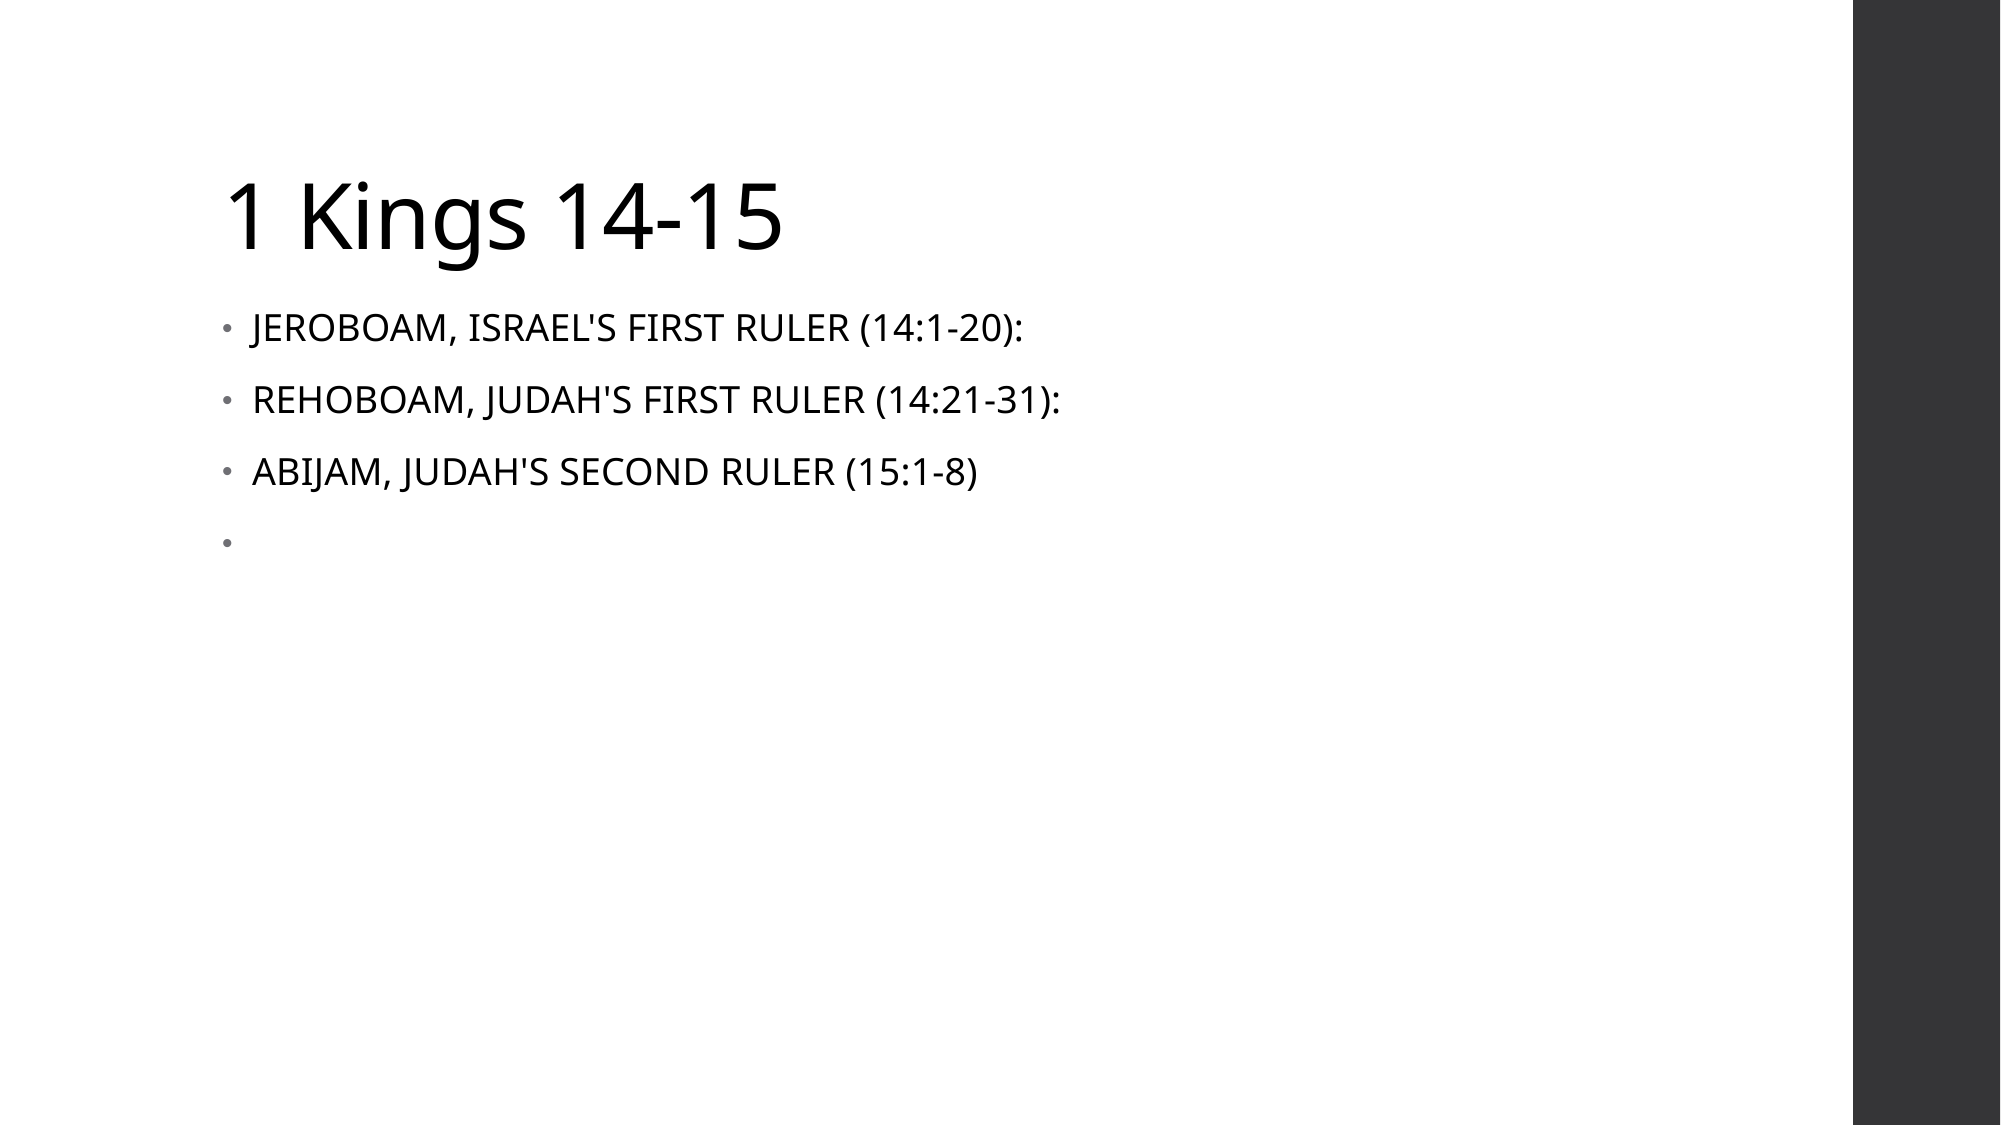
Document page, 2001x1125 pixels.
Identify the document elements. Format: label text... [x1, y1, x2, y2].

list JEROBOAM, ISRAEL'S FIRST RULER (14:1-20): REHOBOAM, JUDAH'S FIRST RULER (14:21-31): ABIJAM, JUDAH'S SECOND RULER (15:1-8) [206, 299, 1617, 1014]
title 1 Kings 14-15 [206, 60, 1797, 278]
